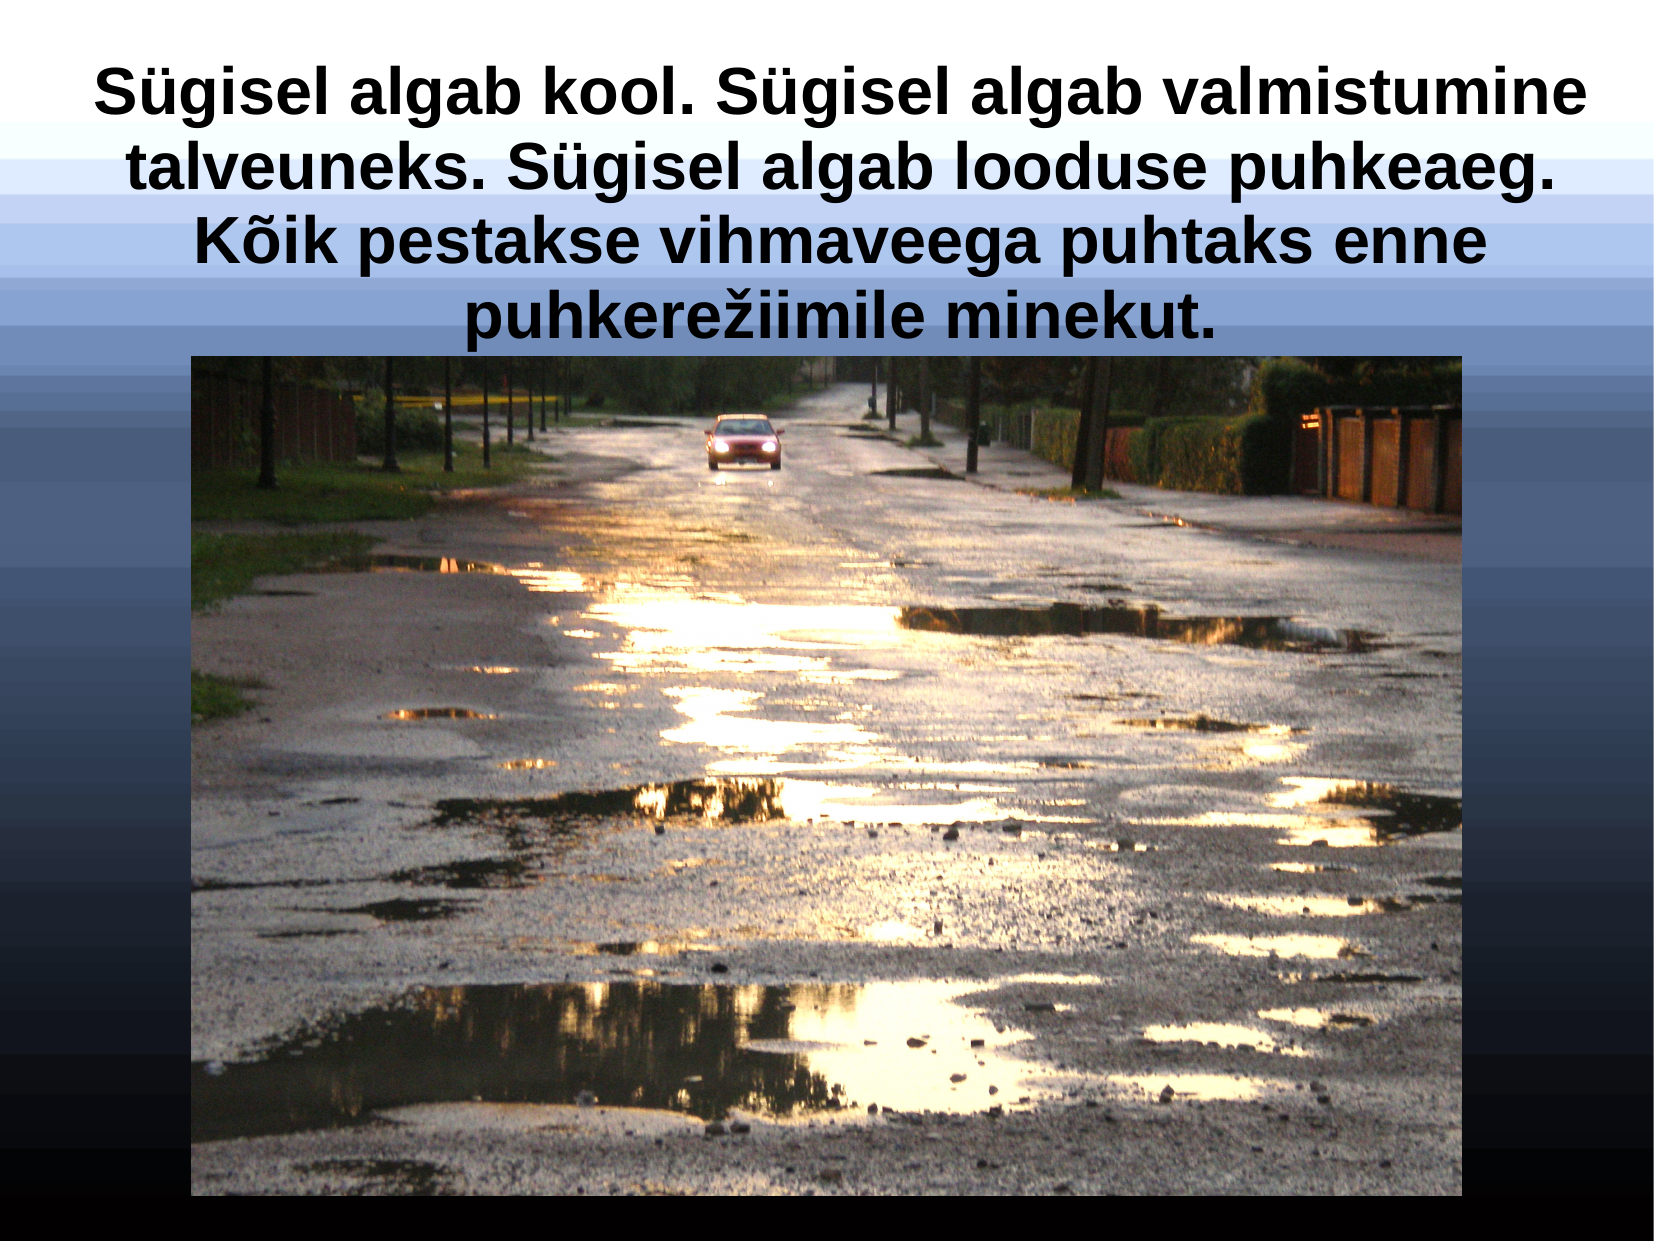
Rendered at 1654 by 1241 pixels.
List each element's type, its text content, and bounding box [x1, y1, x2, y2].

title Sügisel algab kool. Sügisel algab valmistumine talveuneks. Sügisel algab looduse puhkeaeg. Kõik pestakse vihmaveega puhtaks enne puhkerežiimile minekut. [59, 13, 1625, 394]
picture [0, 0, 1654, 1241]
